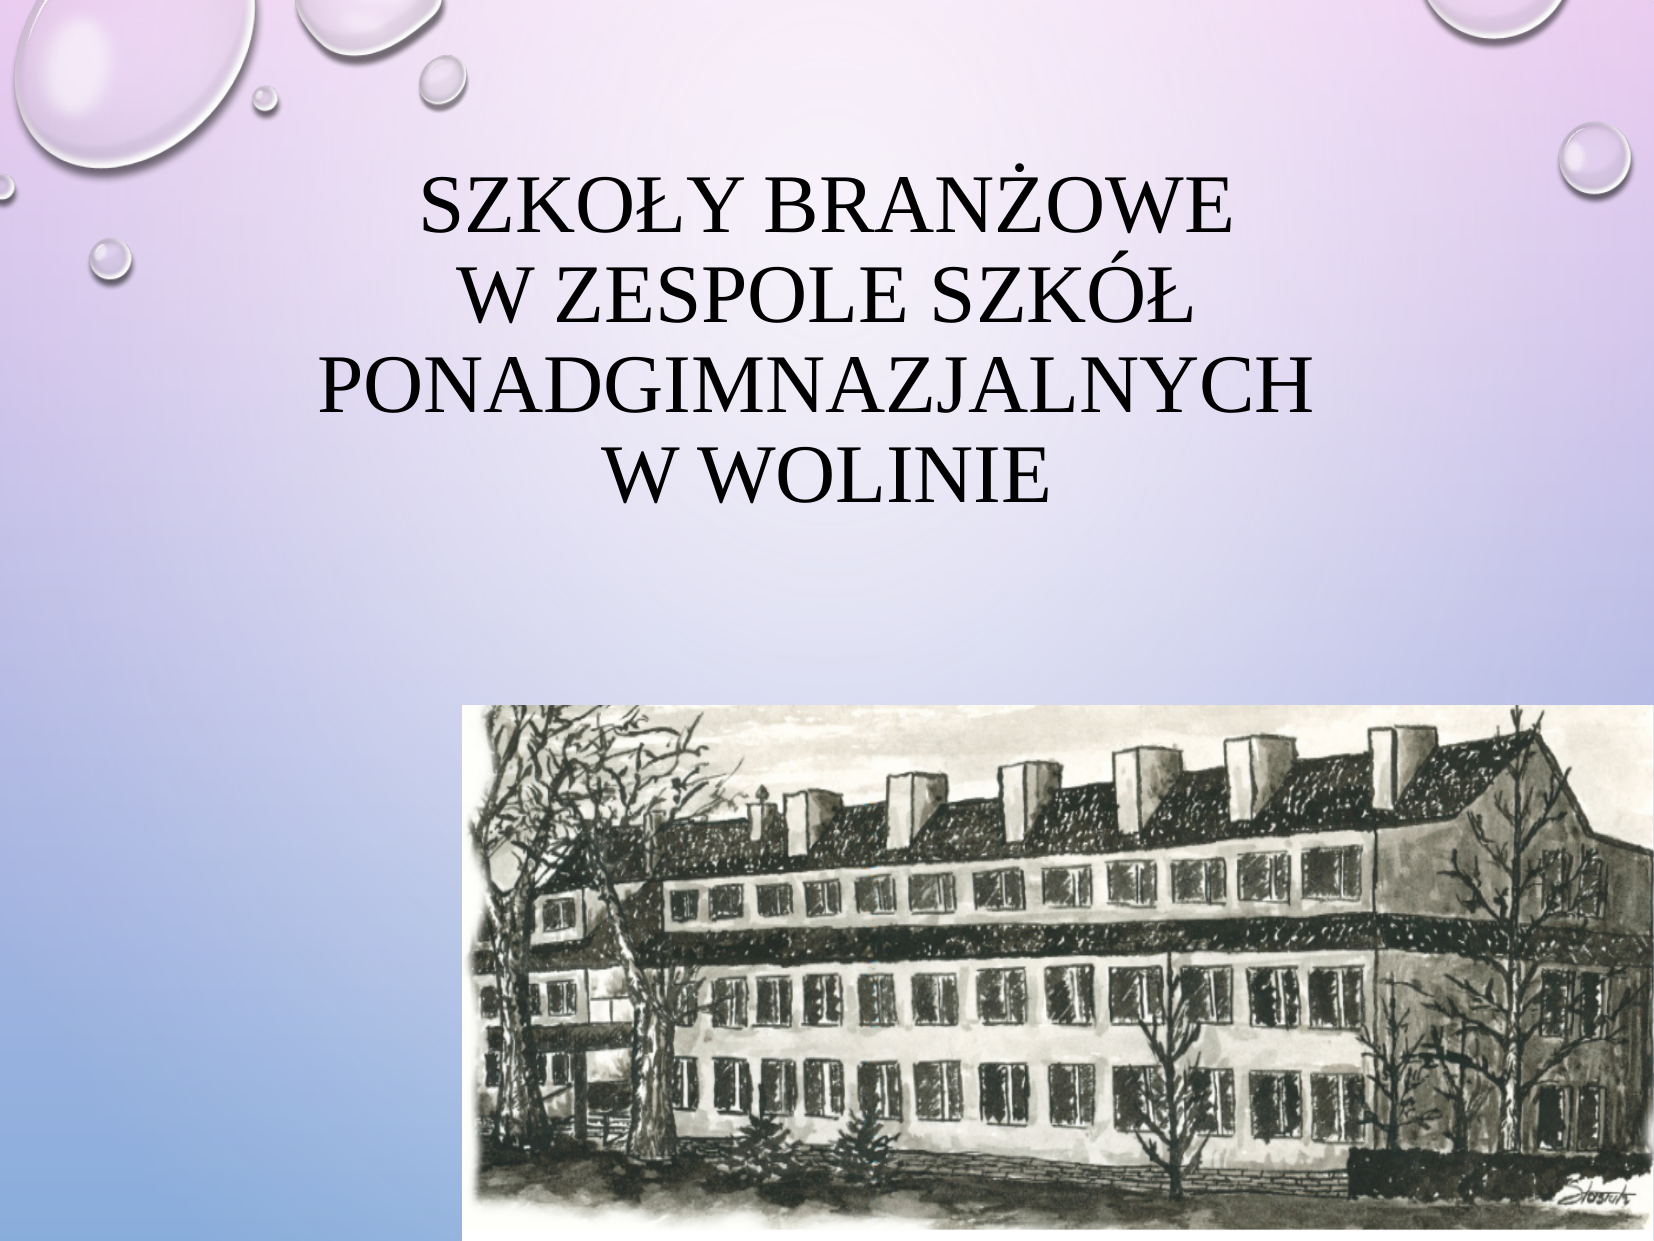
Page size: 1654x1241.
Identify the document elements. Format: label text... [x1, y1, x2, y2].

title Szkoły Branżowe w Zespole Szkół Ponadgimnazjalnych w Wolinie [0, 150, 1654, 530]
picture [462, 705, 1654, 1241]
